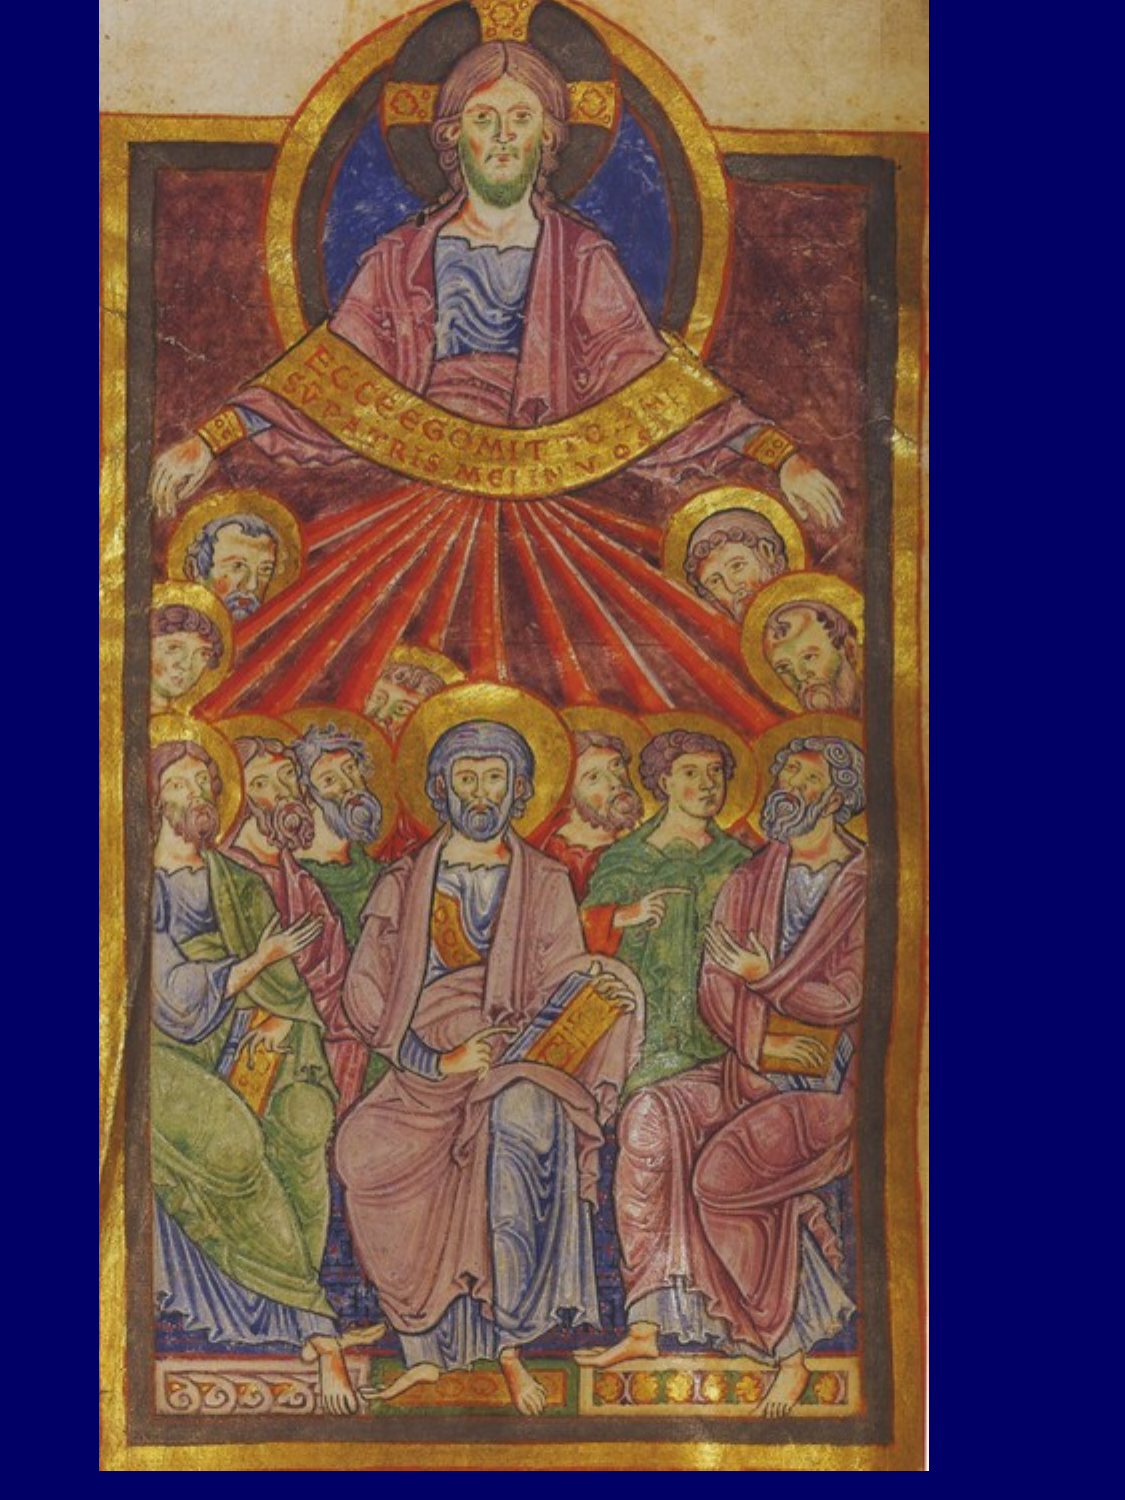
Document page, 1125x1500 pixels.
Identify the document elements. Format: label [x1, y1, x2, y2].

picture [99, 0, 929, 1471]
